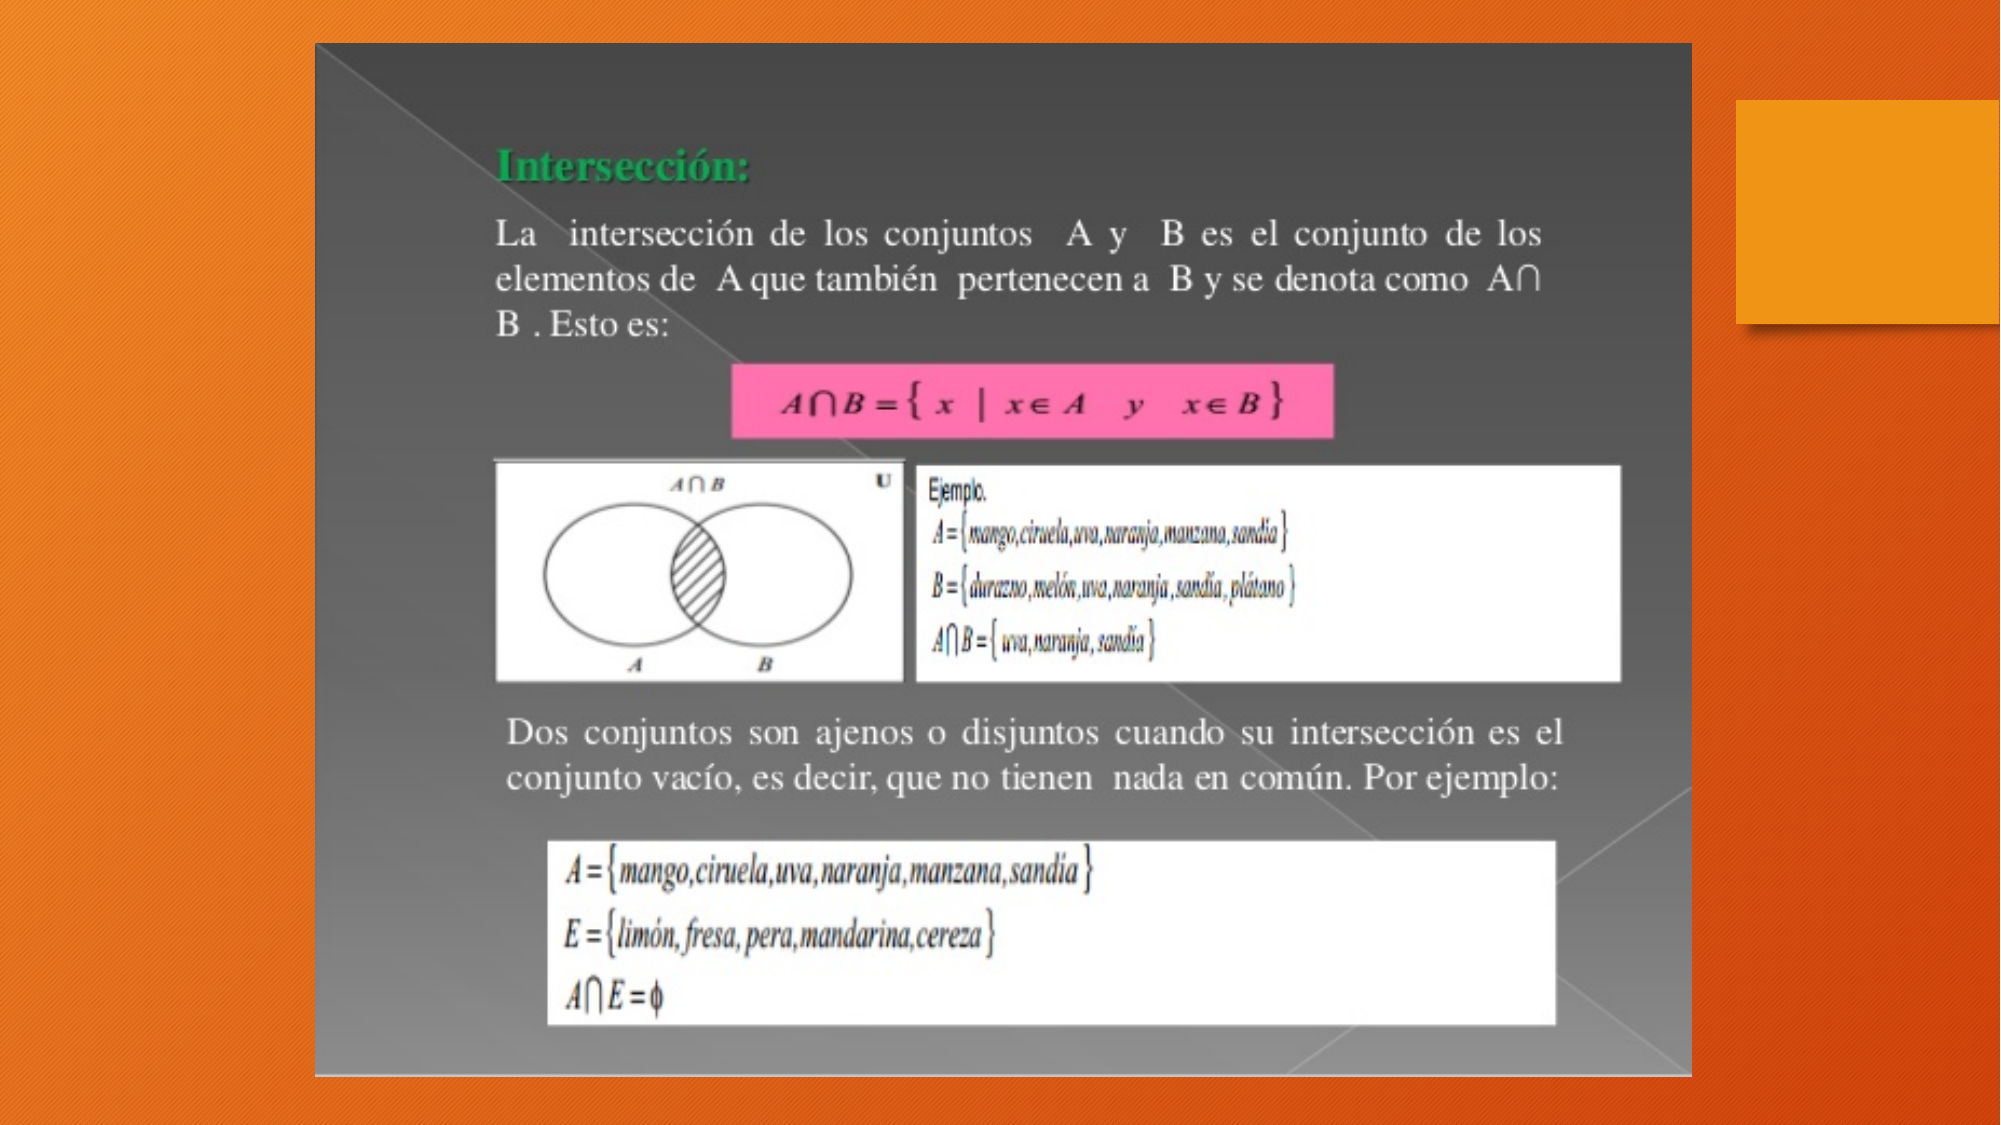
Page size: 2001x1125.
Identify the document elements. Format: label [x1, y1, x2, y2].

picture [315, 43, 1692, 1077]
